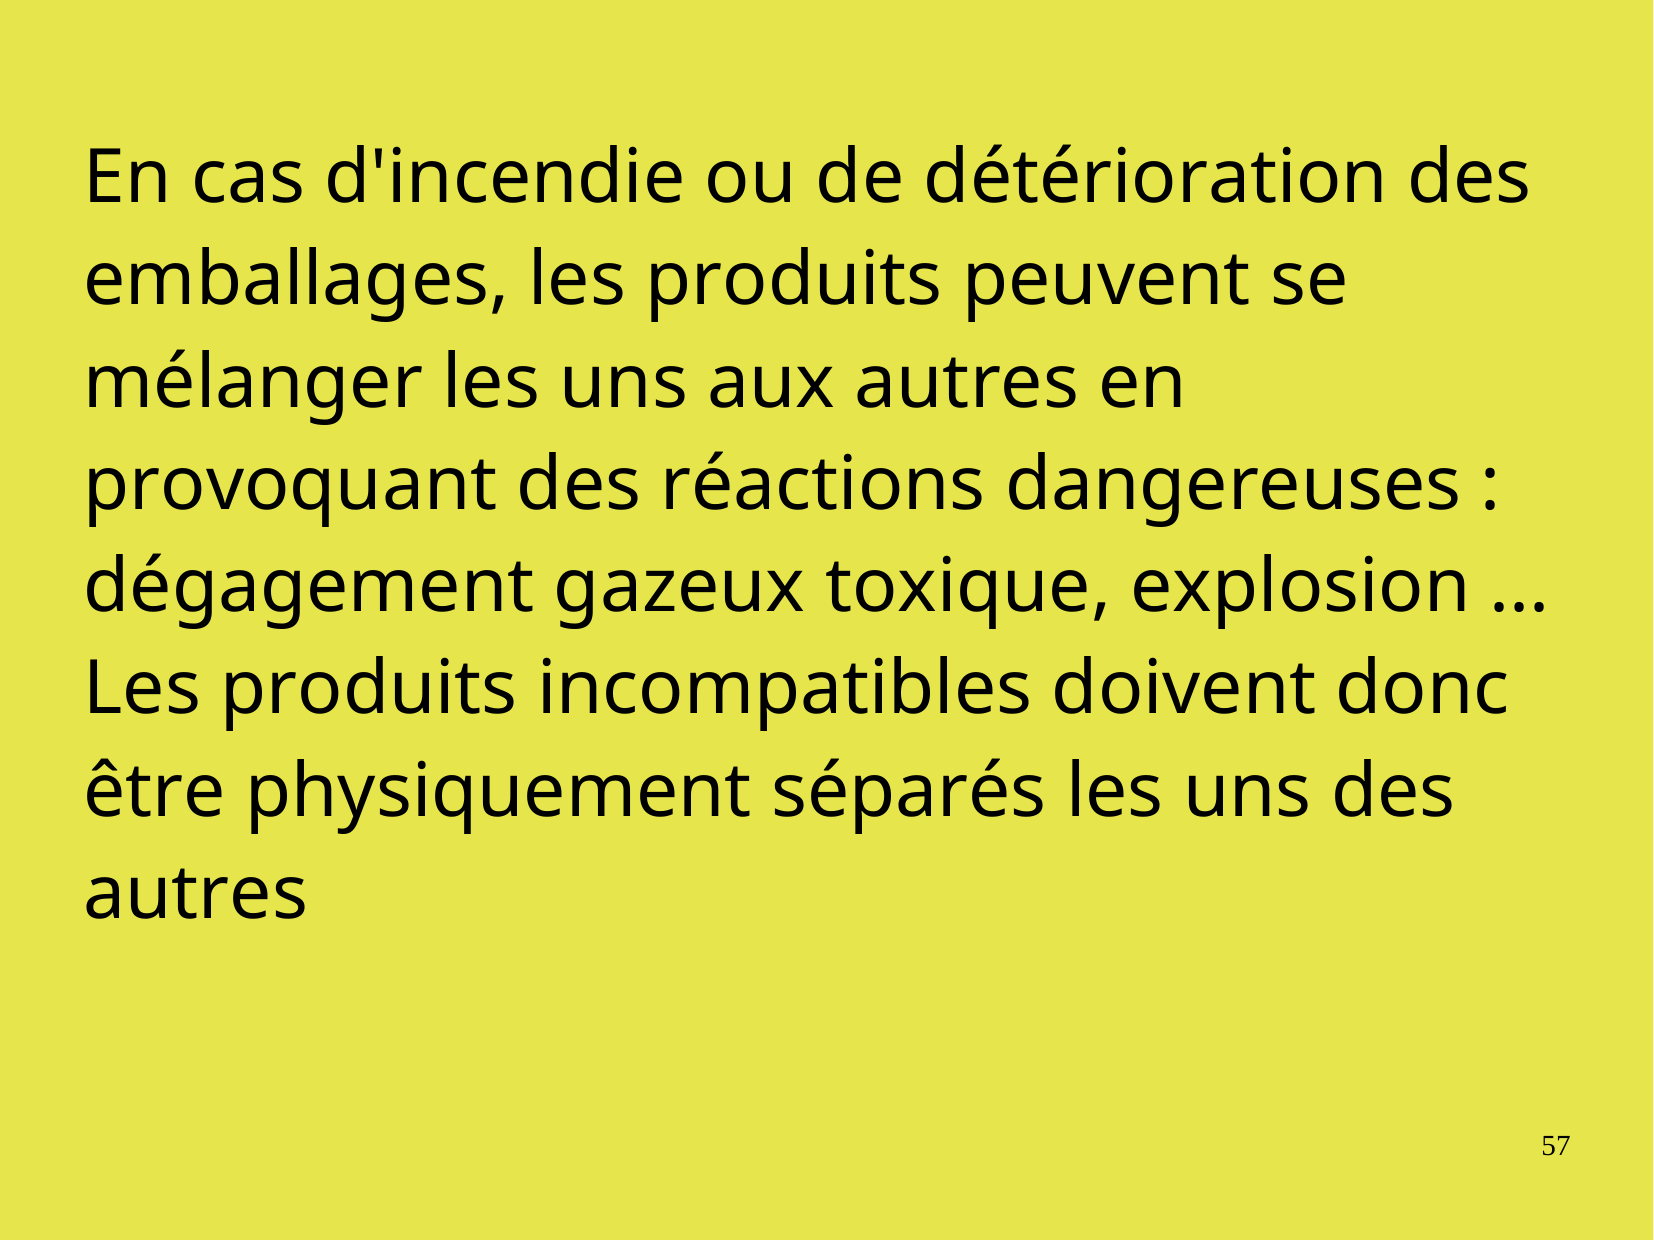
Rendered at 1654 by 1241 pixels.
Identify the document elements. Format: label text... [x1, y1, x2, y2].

text_box En cas d'incendie ou de détérioration des emballages, les produits peuvent se mélanger les uns aux autres en provoquant des réactions dangereuses : dégagement gazeux toxique, explosion ... Les produits incompatibles doivent donc être physiquement séparés les uns des autres [68, 114, 1609, 966]
